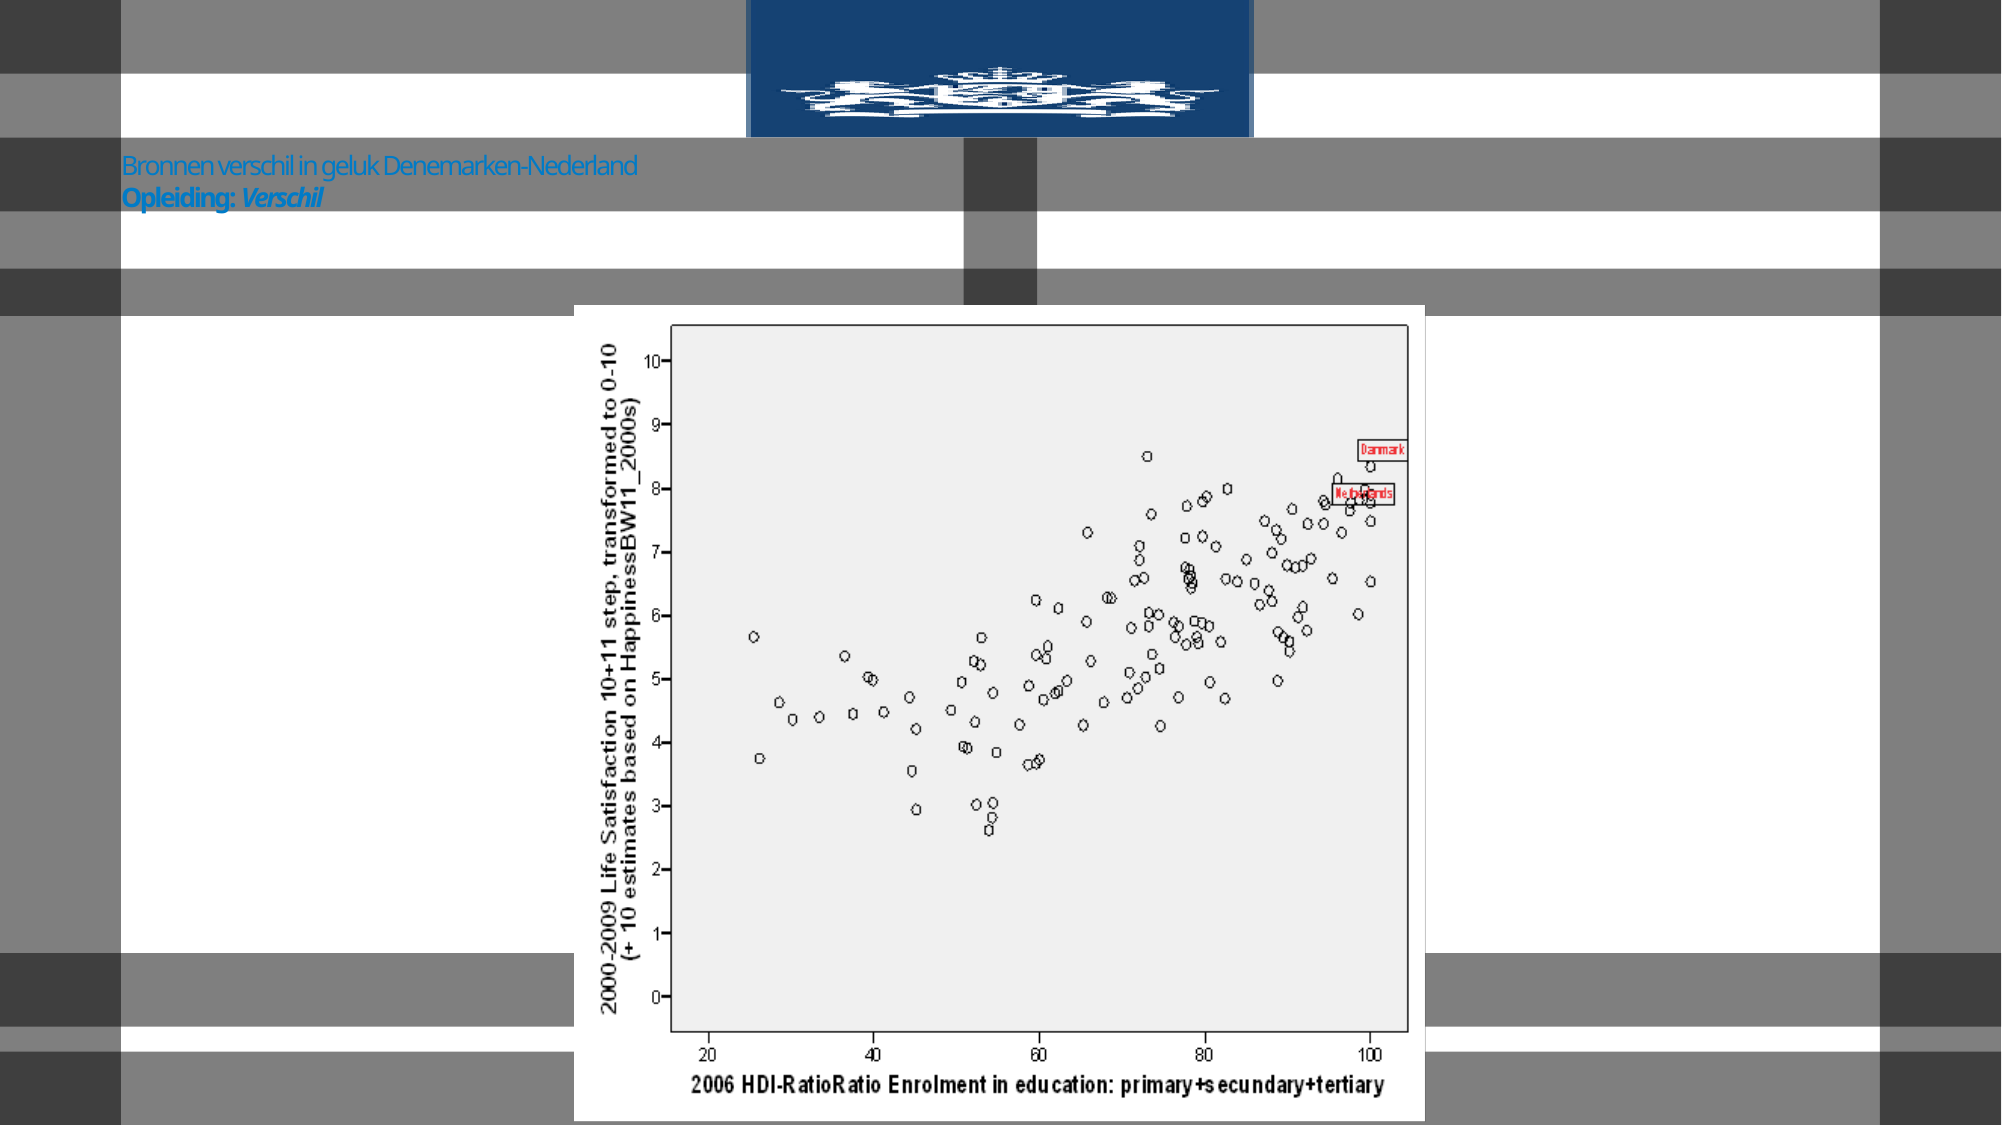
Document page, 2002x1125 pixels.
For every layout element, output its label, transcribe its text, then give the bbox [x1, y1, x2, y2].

picture [574, 305, 1427, 1125]
title Bronnen verschil in geluk Denemarken-Nederland Opleiding: Verschil [121, 149, 1880, 215]
